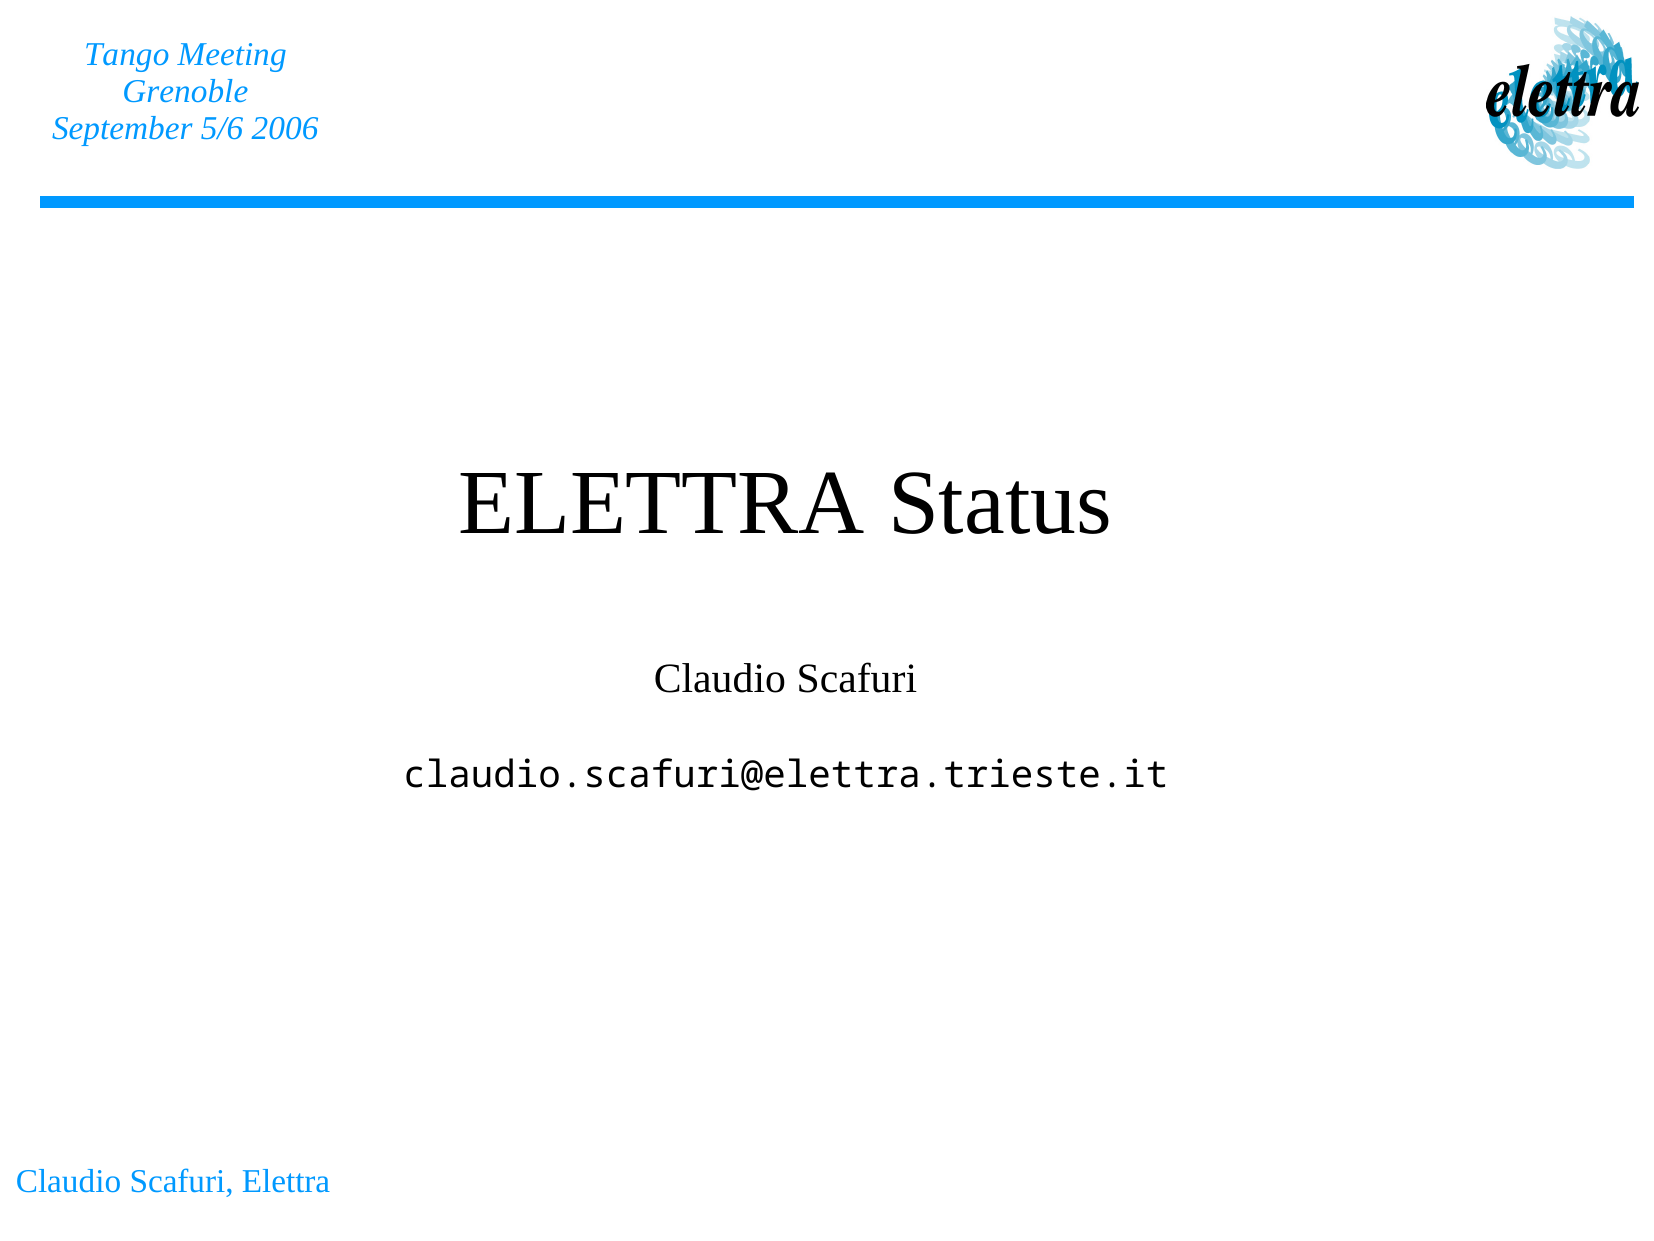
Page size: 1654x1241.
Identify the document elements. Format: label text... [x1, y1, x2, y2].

picture [1486, 16, 1639, 169]
title ELETTRA Status Claudio Scafuri claudio.scafuri@elettra.trieste.it [79, 442, 1492, 808]
